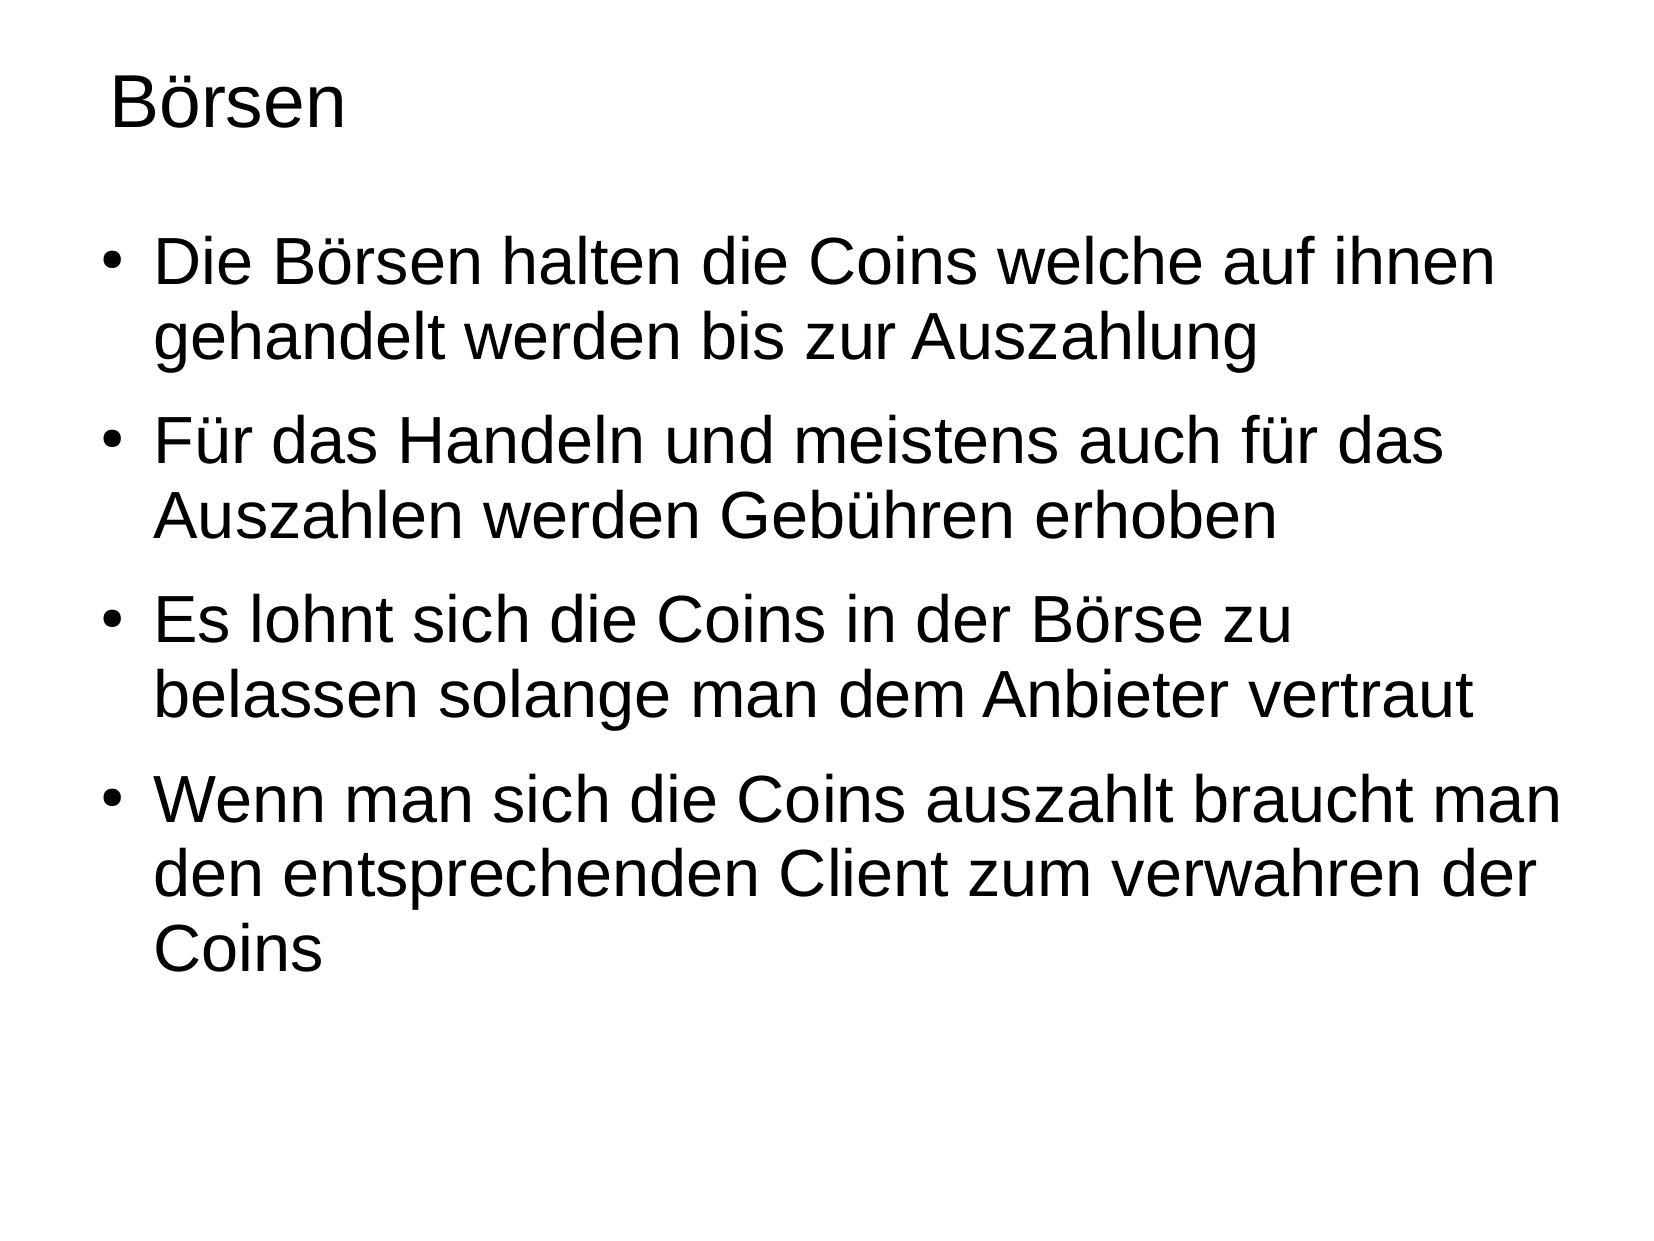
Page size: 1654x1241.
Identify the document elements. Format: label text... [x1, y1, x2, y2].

title Börsen [82, 49, 1571, 154]
list Die Börsen halten die Coins welche auf ihnen gehandelt werden bis zur Auszahlung Für das Handeln und meistens auch für das Auszahlen werden Gebühren erhoben Es lohnt sich die Coins in der Börse zu belassen solange man dem Anbieter vertraut Wenn man sich die Coins auszahlt braucht man den entsprechenden Client zum verwahren der Coins [82, 224, 1571, 1052]
